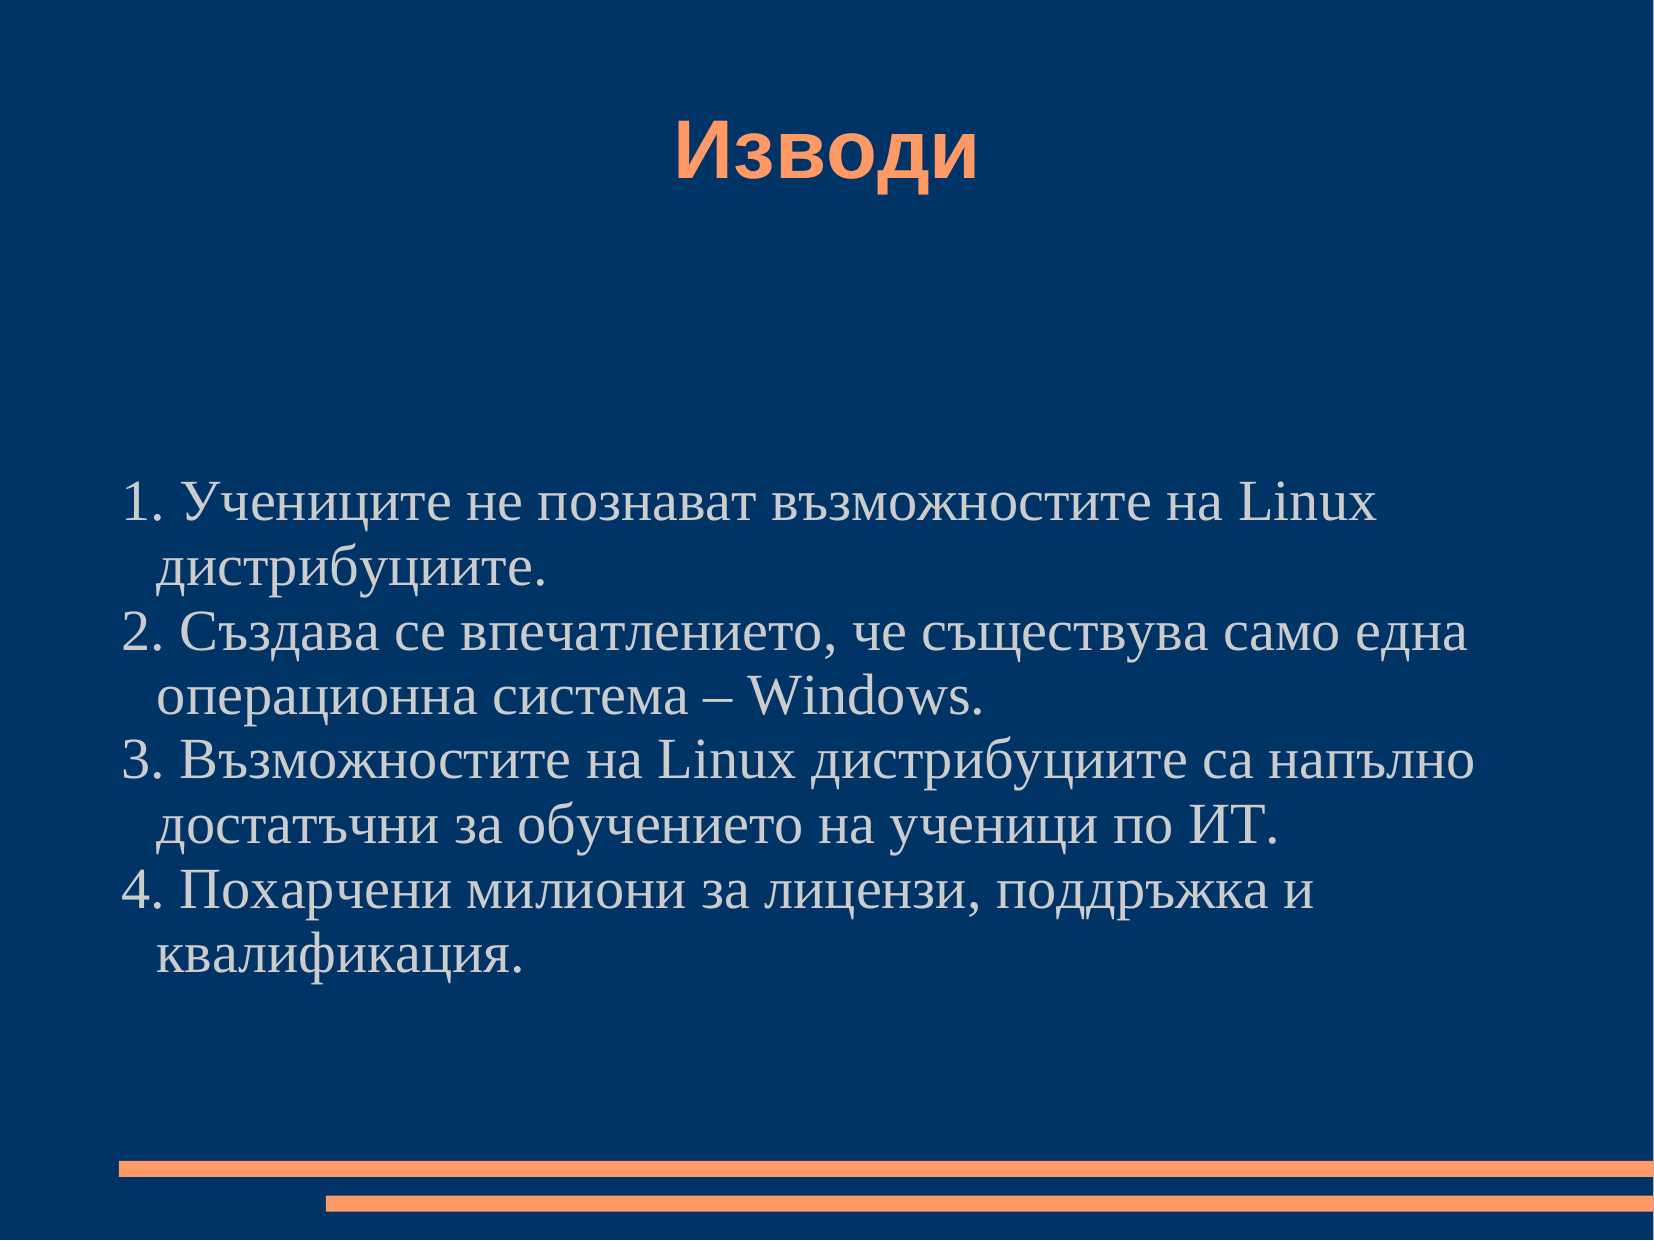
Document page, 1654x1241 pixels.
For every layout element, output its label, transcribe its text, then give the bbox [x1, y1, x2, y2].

subtitle 1. Учениците не познават възможностите на Linux дистрибуциите. 2. Създава се впечатлението, че съществува само една операционна система – Windows. 3. Възможностите на Linux дистрибуциите са напълно достатъчни за обучението на ученици по ИТ. 4. Похарчени милиони за лицензи, поддръжка и квалификация. [121, 322, 1561, 1133]
title Изводи [121, 46, 1534, 254]
